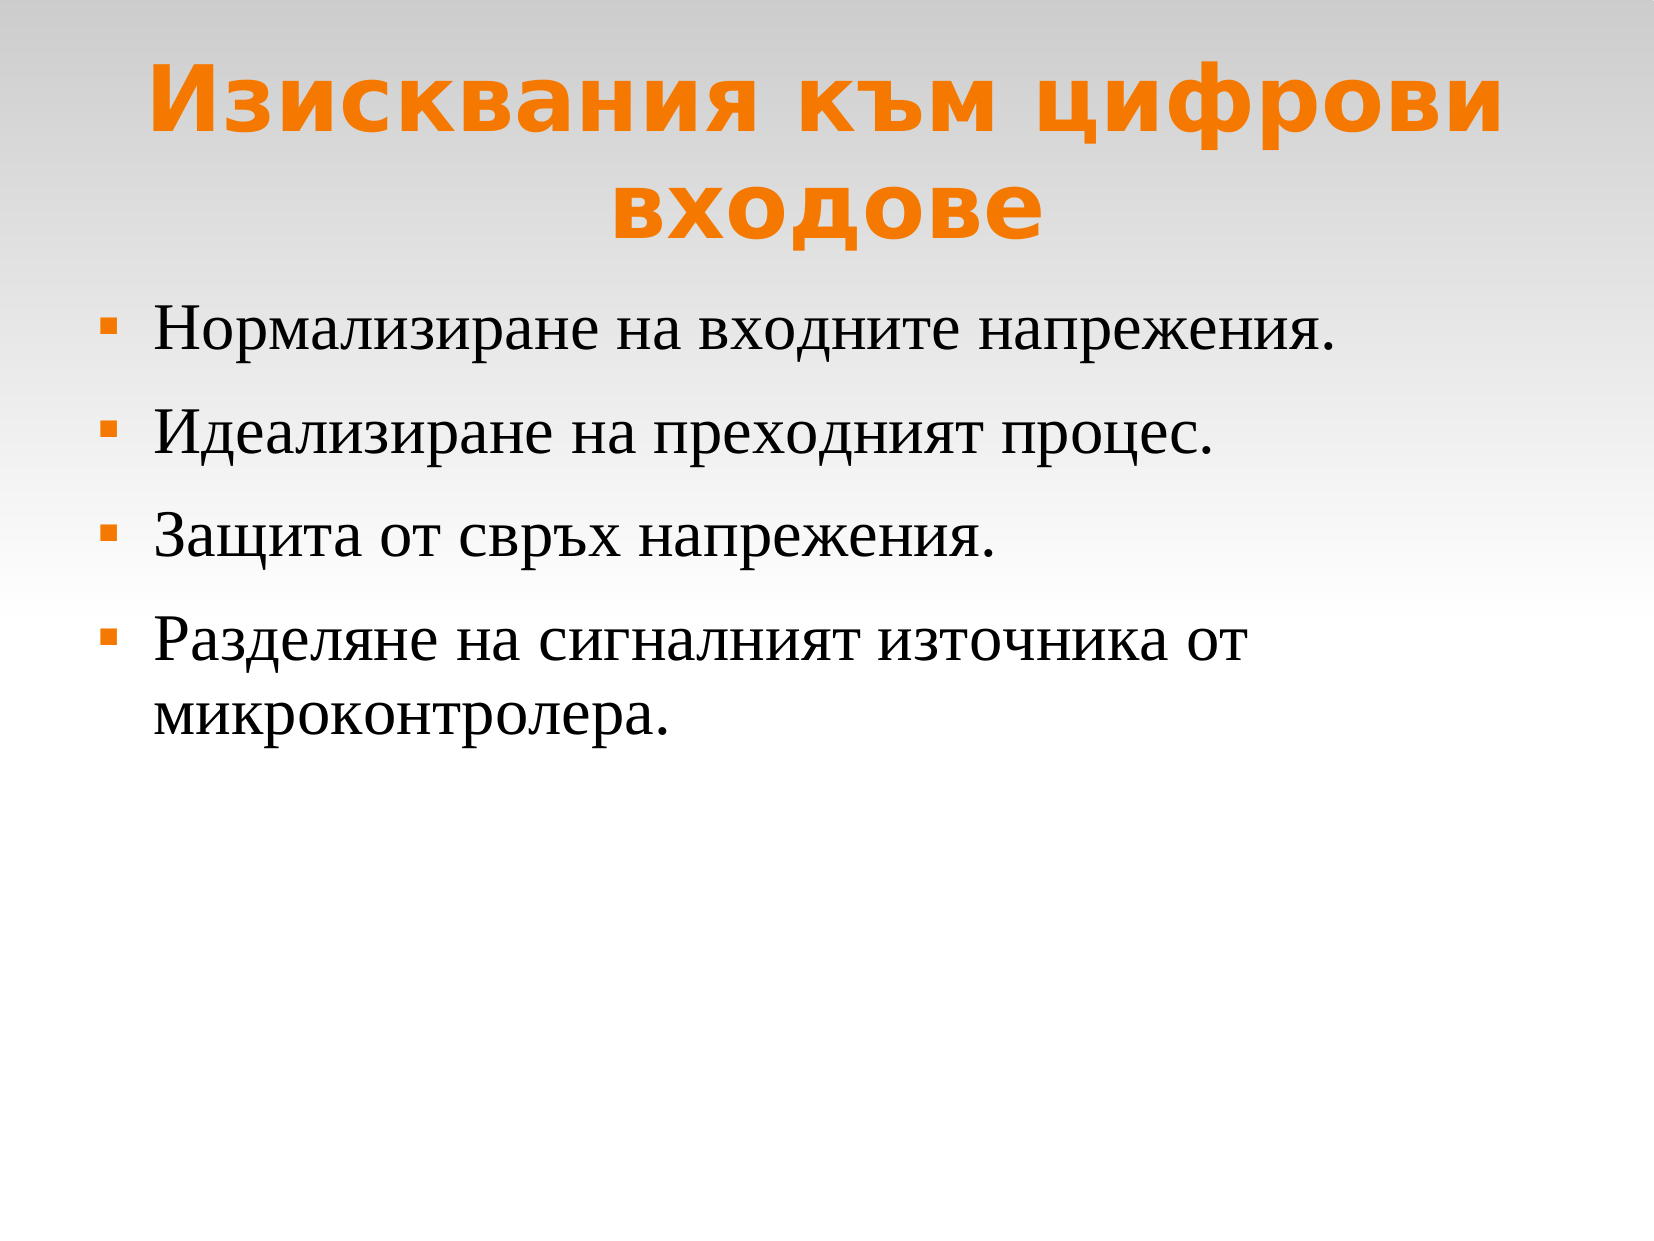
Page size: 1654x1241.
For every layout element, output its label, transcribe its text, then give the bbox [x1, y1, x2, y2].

title Изисквания към цифрови входове [82, 45, 1571, 261]
list Нормализиране на входните напрежения. Идеализиране на преходният процес. Защита от свръх напрежения. Разделяне на сигналният източника от микроконтролера. [82, 290, 1571, 1109]
